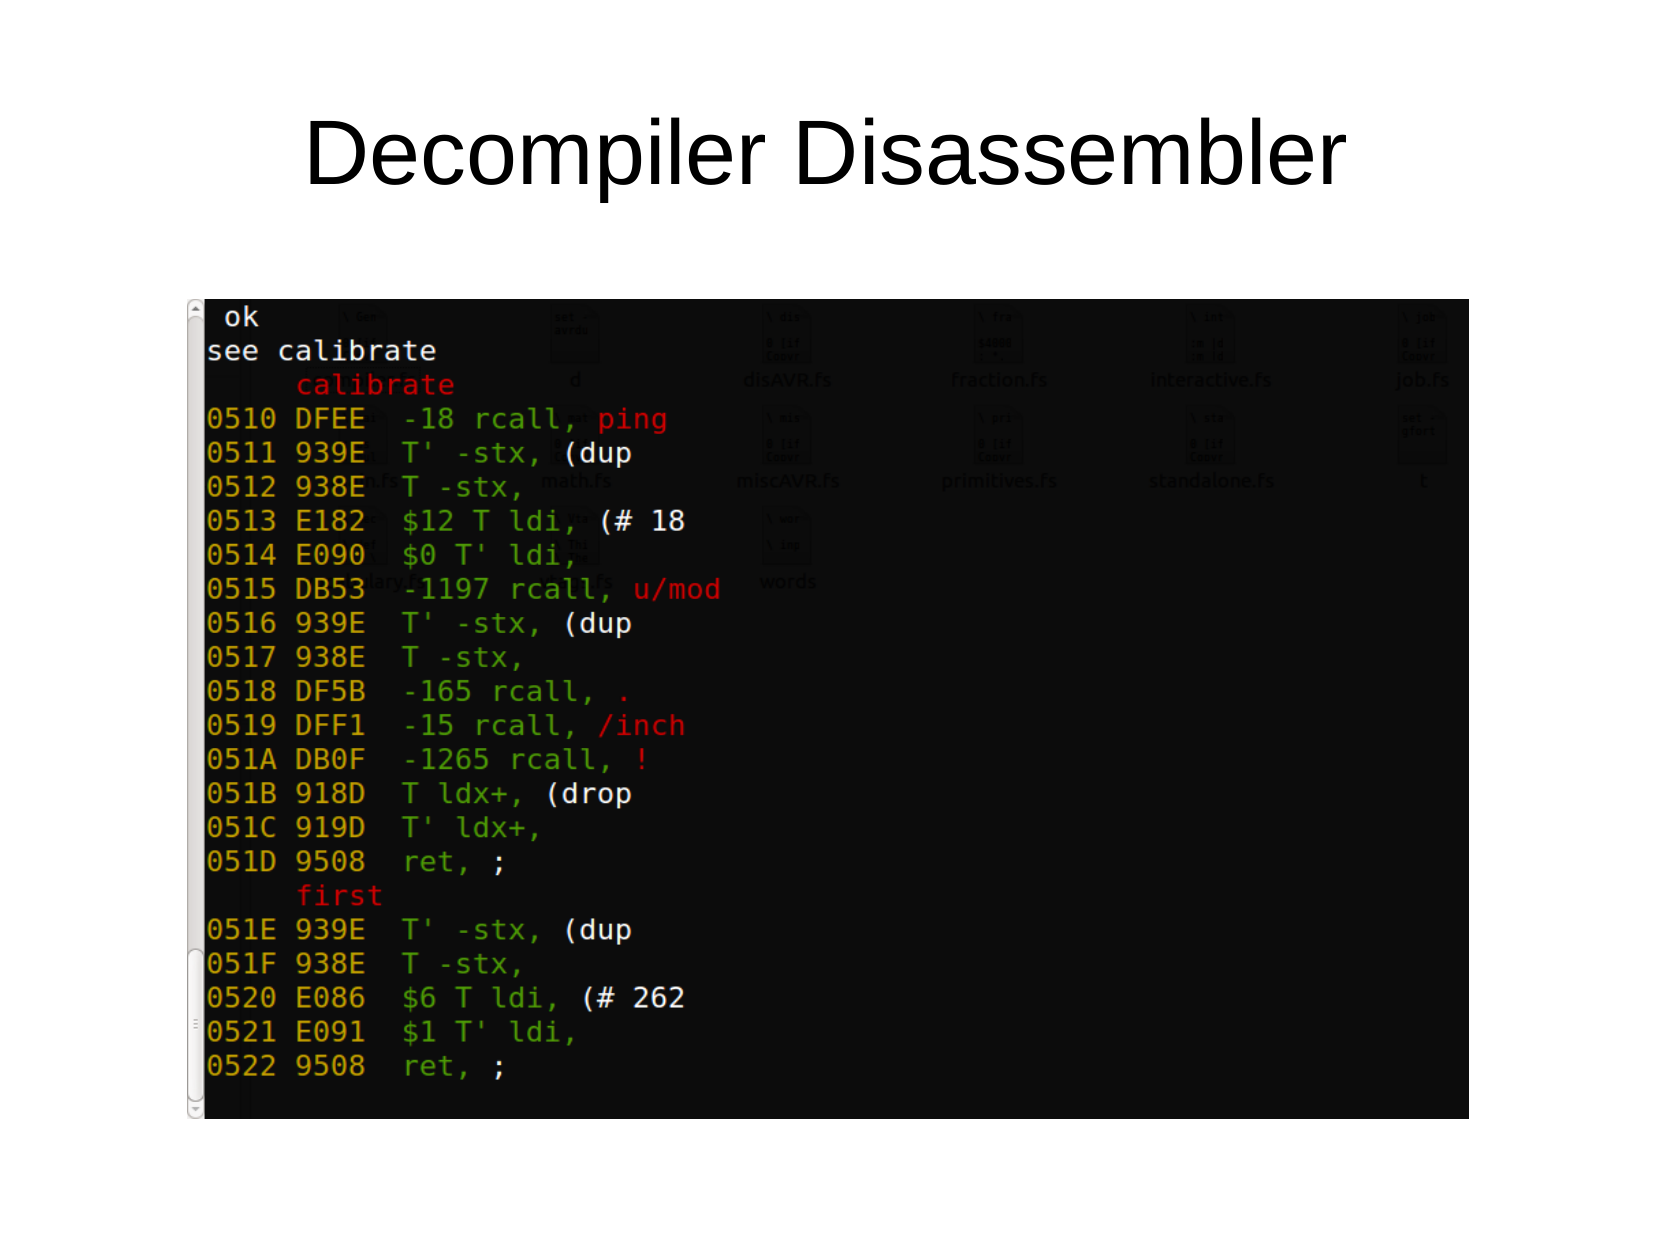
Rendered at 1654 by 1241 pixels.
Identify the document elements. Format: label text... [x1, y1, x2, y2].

title Decompiler Disassembler [82, 56, 1571, 250]
chart [82, 290, 1571, 1109]
picture [187, 299, 1469, 1119]
